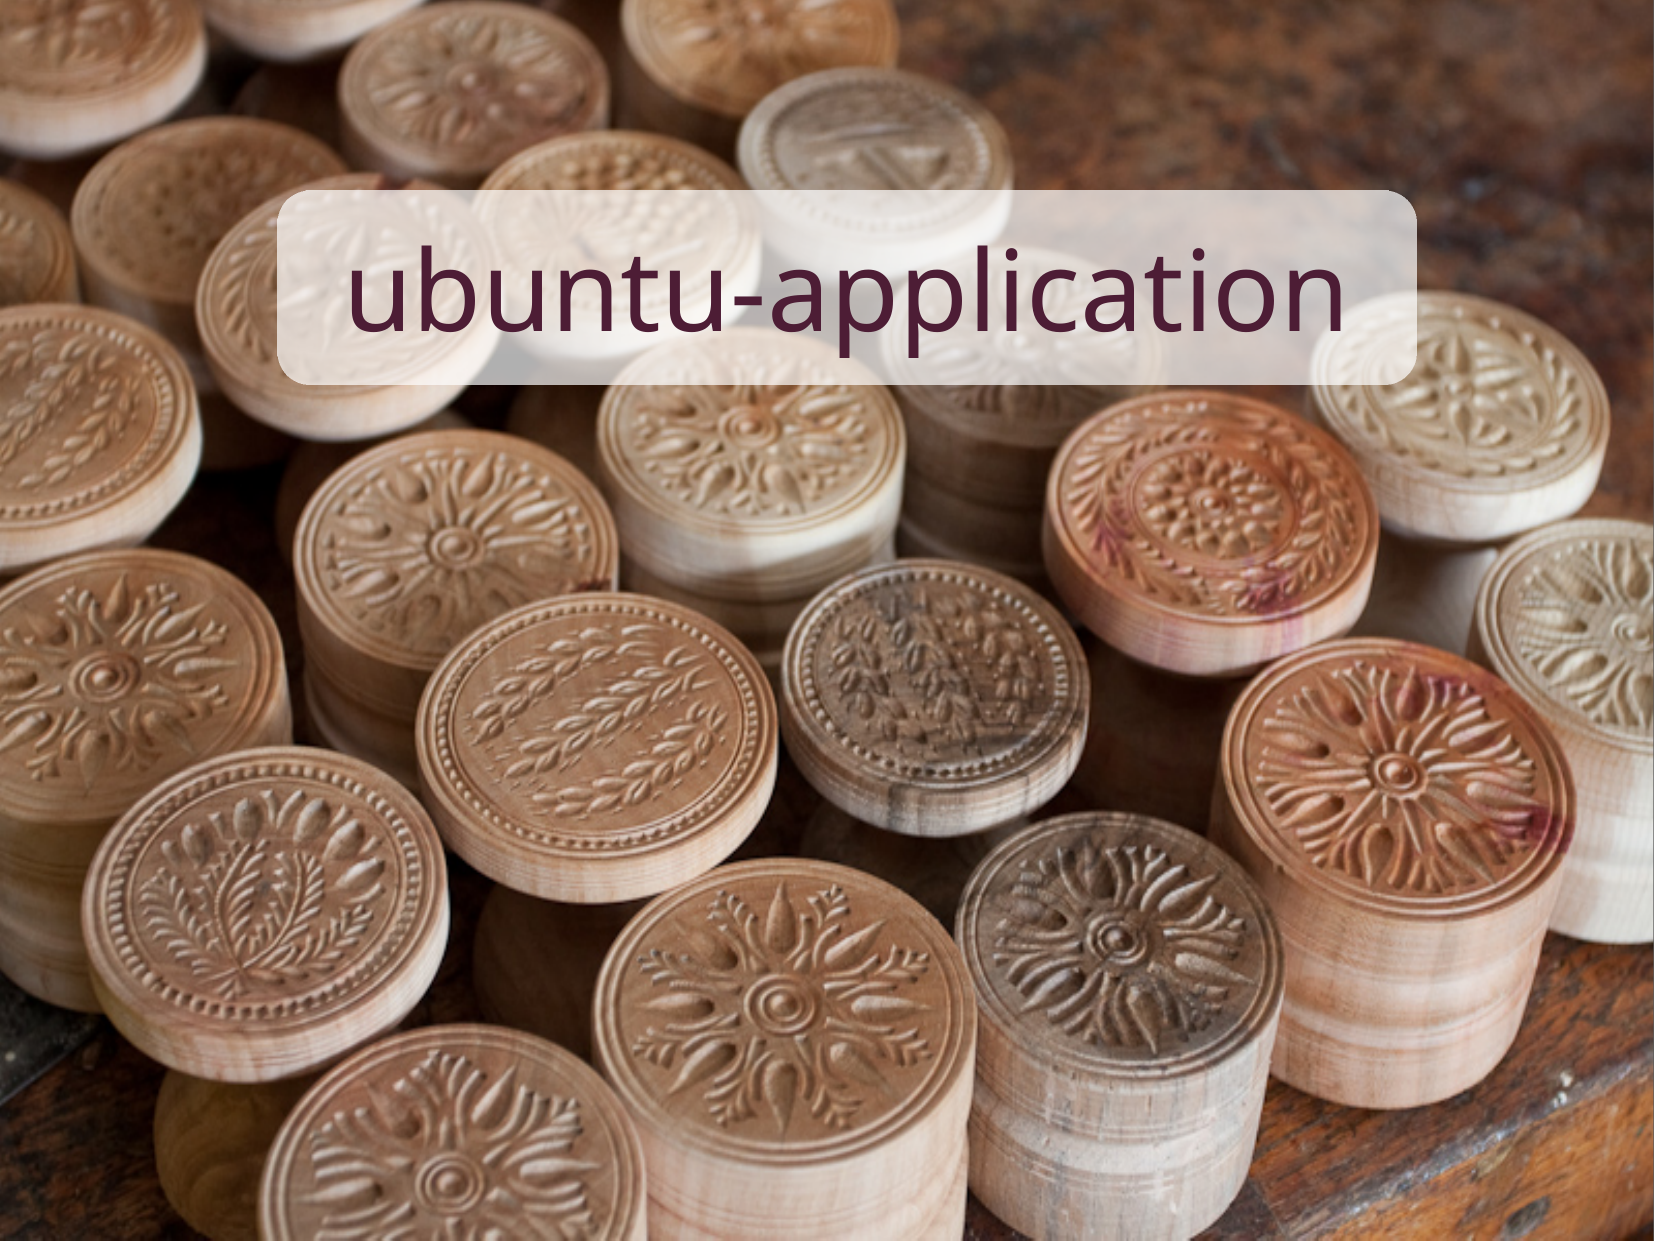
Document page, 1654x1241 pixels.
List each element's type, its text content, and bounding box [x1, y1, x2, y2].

picture [0, 0, 1654, 1241]
text_box ubuntu-application [277, 190, 1417, 385]
